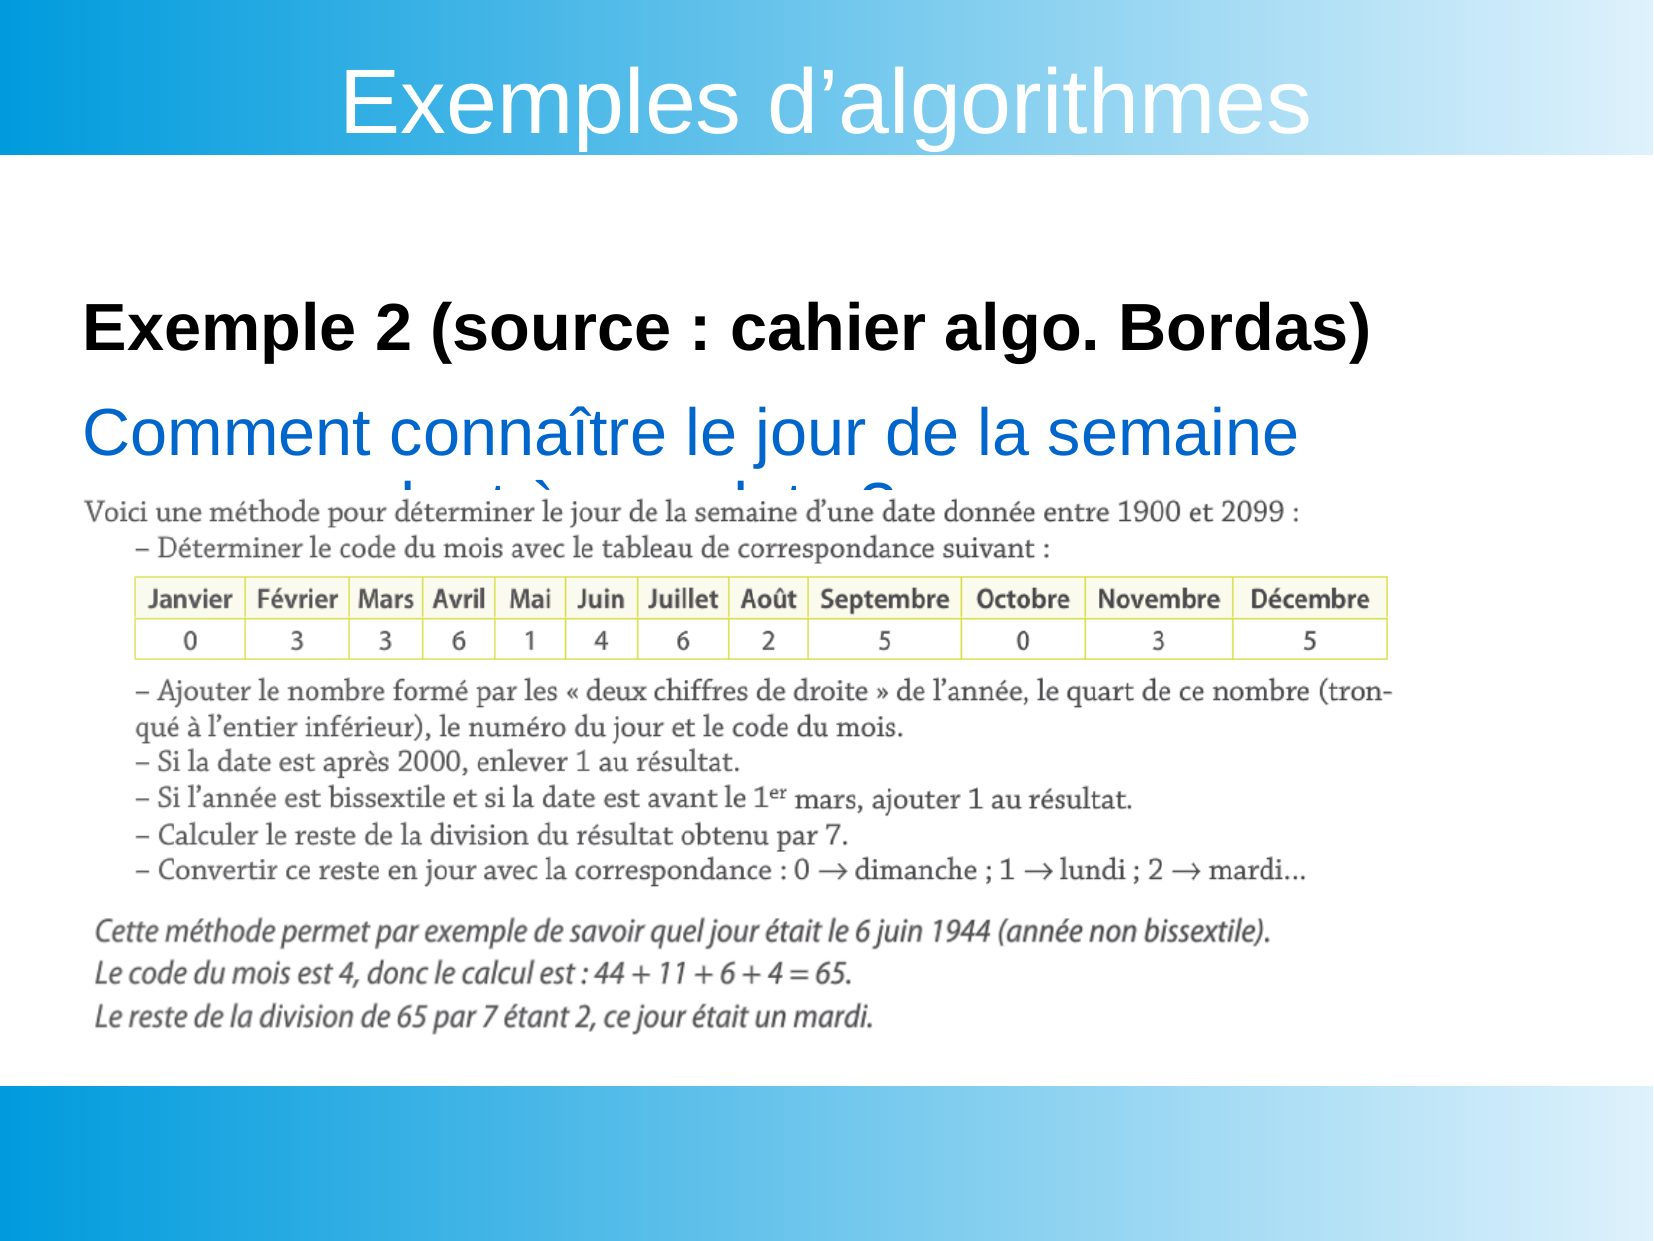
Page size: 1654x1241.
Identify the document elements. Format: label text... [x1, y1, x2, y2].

title Exemples d’algorithmes [82, 49, 1571, 155]
picture [71, 490, 1400, 890]
list Exemple 2 (source : cahier algo. Bordas) Comment connaître le jour de la semaine correspondant à une date ? Réponse : [82, 290, 1571, 1010]
picture [89, 909, 1276, 1041]
